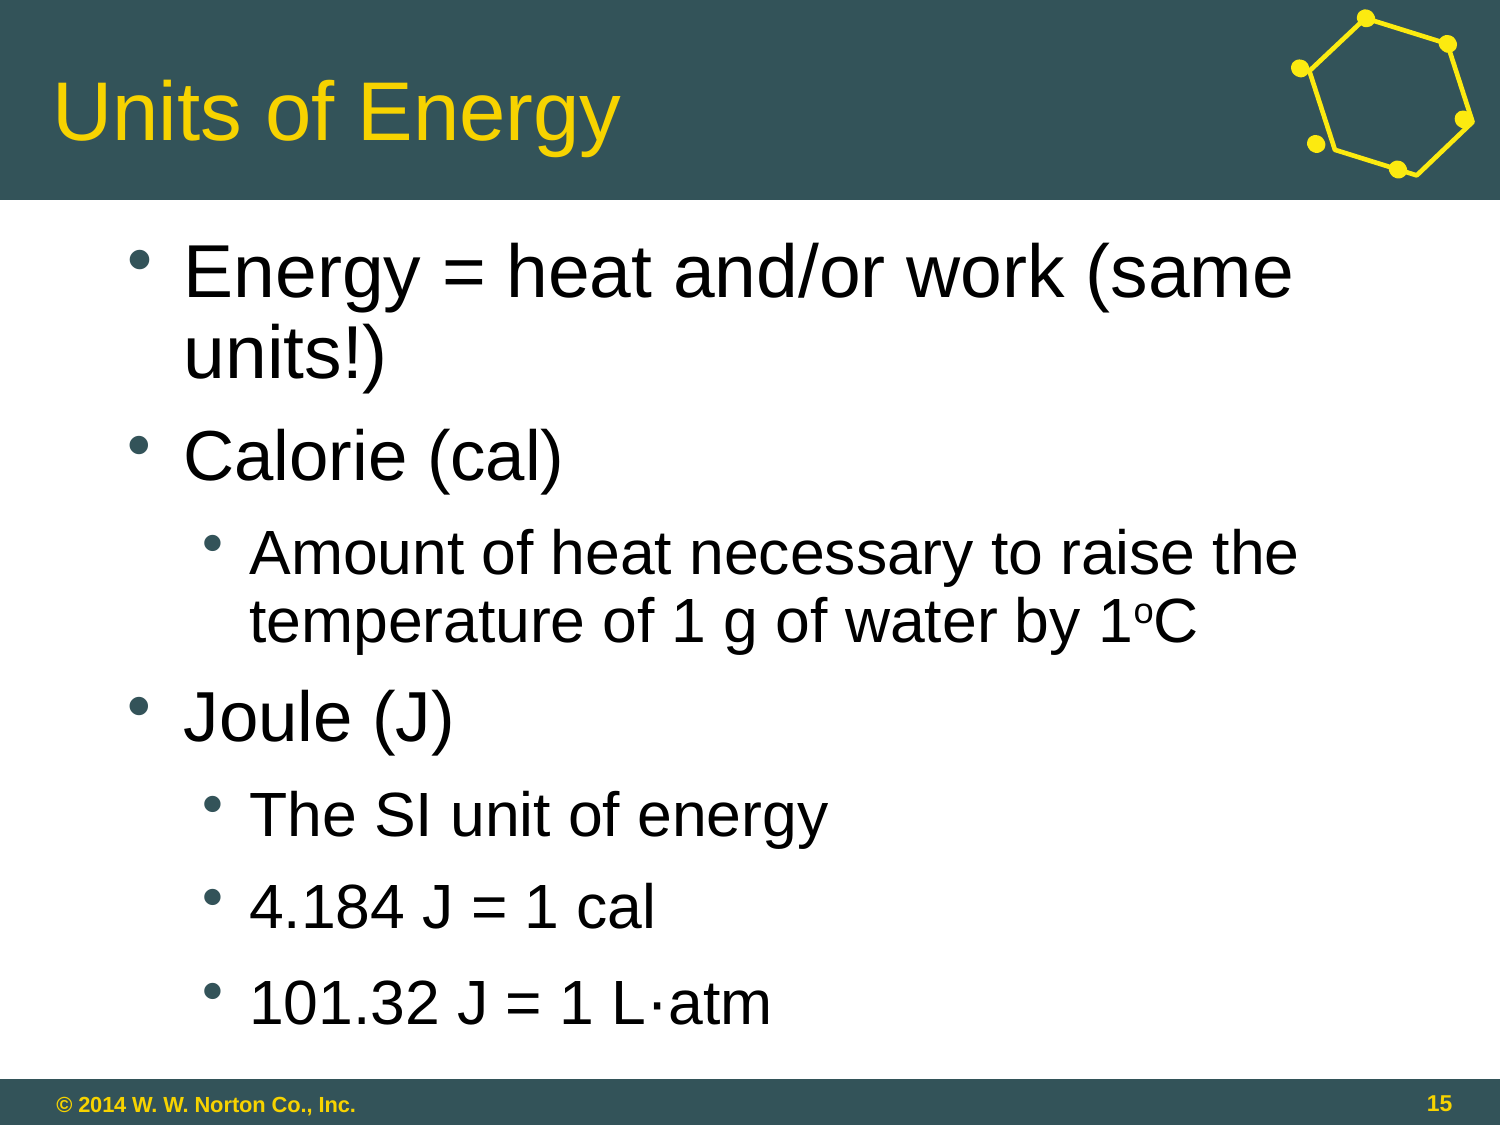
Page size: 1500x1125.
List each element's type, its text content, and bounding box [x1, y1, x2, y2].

slide_number <number> [1408, 1085, 1468, 1120]
title Units of Energy [37, 19, 1118, 195]
list Energy = heat and/or work (same units!) Calorie (cal) Amount of heat necessary to raise the temperature of 1 g of water by 1oC Joule (J) The SI unit of energy 4.184 J = 1 cal 101.32 J = 1 L·atm [112, 224, 1388, 963]
